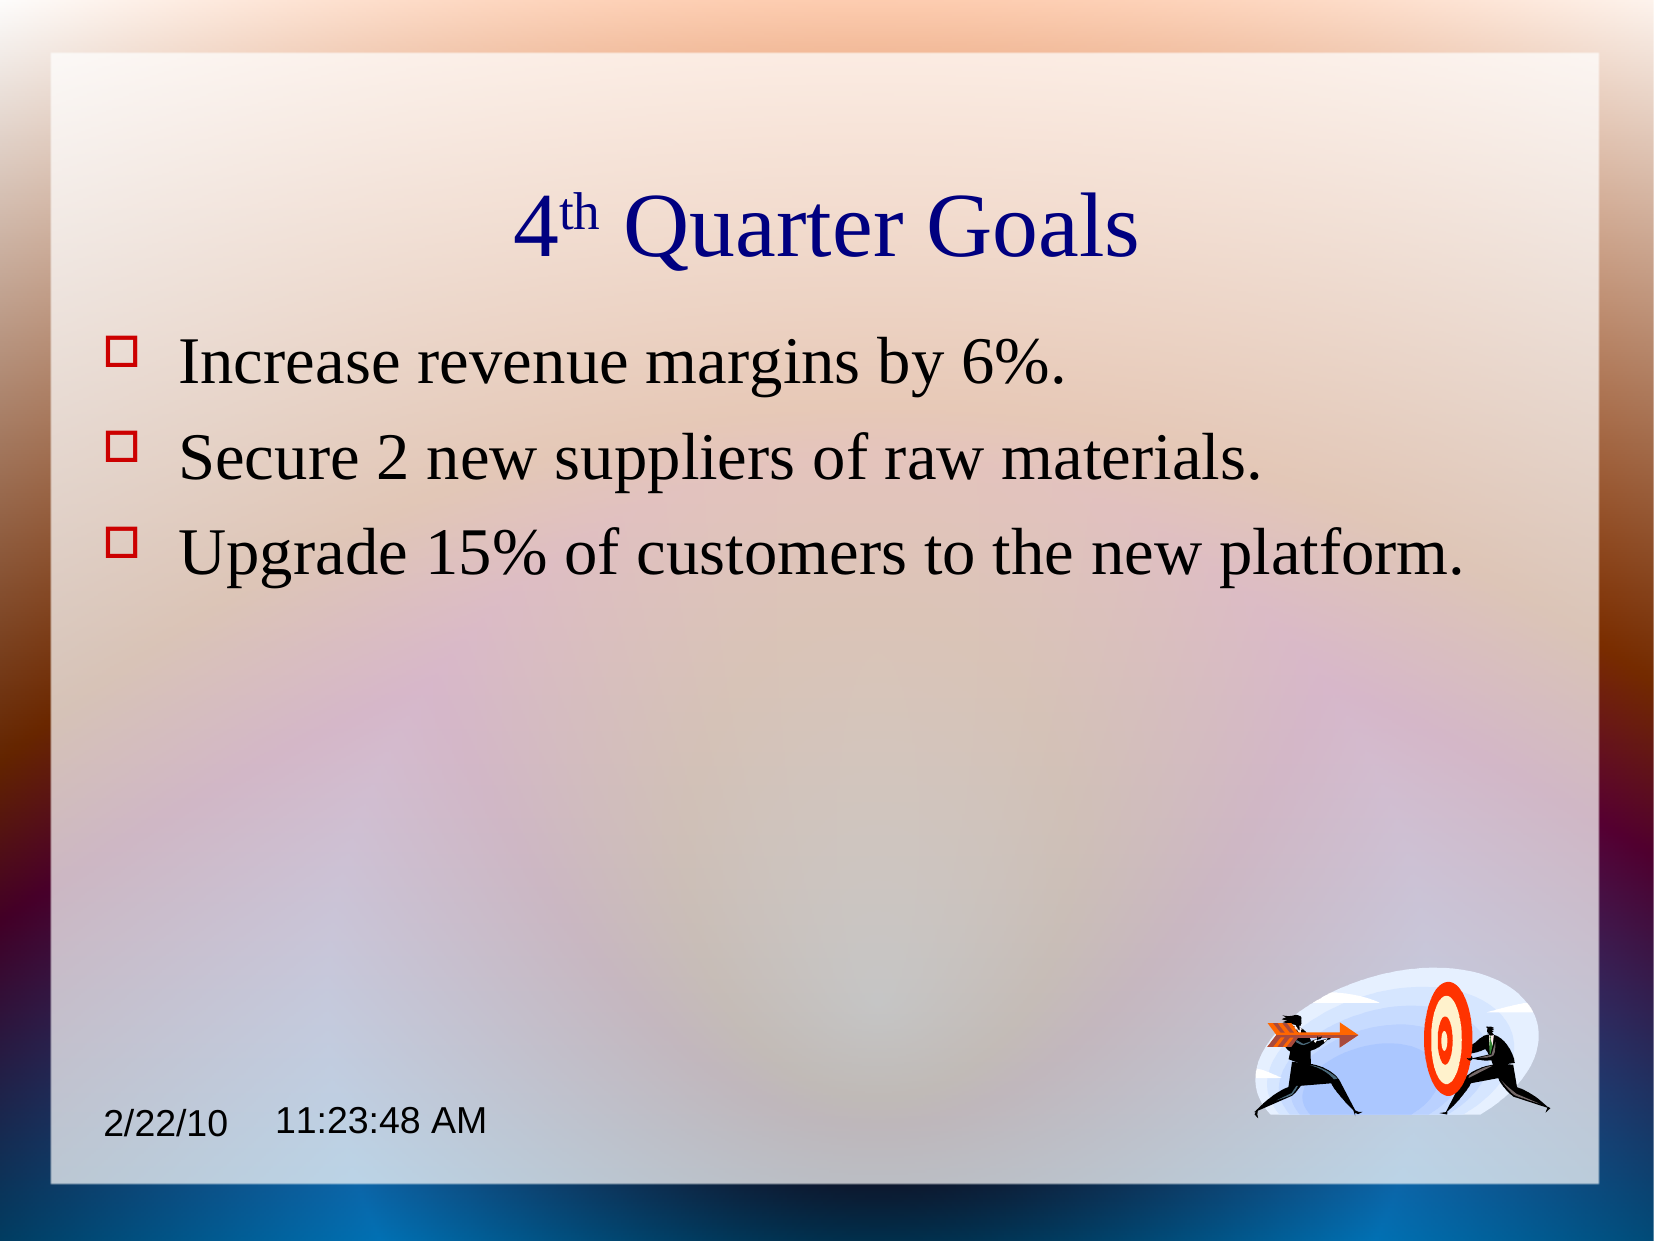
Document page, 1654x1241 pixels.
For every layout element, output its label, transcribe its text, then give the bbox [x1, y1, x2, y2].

picture [0, 0, 1654, 1241]
list Increase revenue margins by 6%. Secure 2 new suppliers of raw materials. Upgrade 15% of customers to the new platform. [102, 316, 1550, 1089]
title 4th Quarter Goals [103, 55, 1551, 276]
